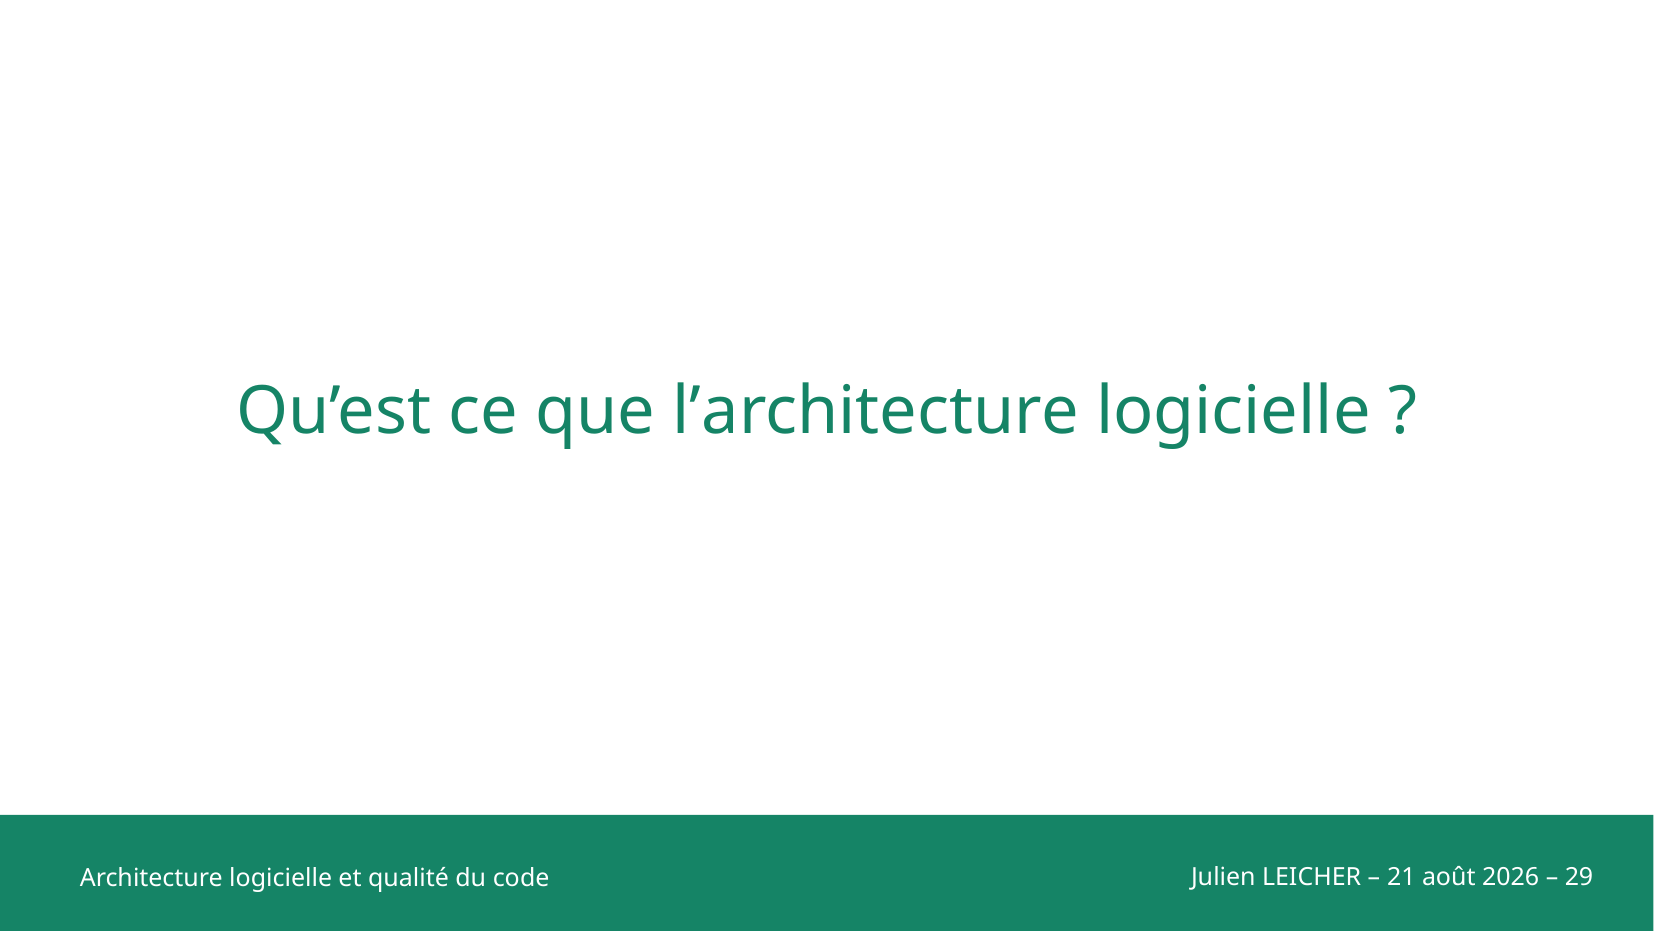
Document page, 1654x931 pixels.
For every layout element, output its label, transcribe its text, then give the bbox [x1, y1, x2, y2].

text_box Architecture logicielle et qualité du code [64, 852, 798, 898]
text_box Qu’est ce que l’architecture logicielle ? [0, 0, 1654, 814]
text_box Julien LEICHER – 18 mars 2022 – <number> [0, 814, 1654, 931]
